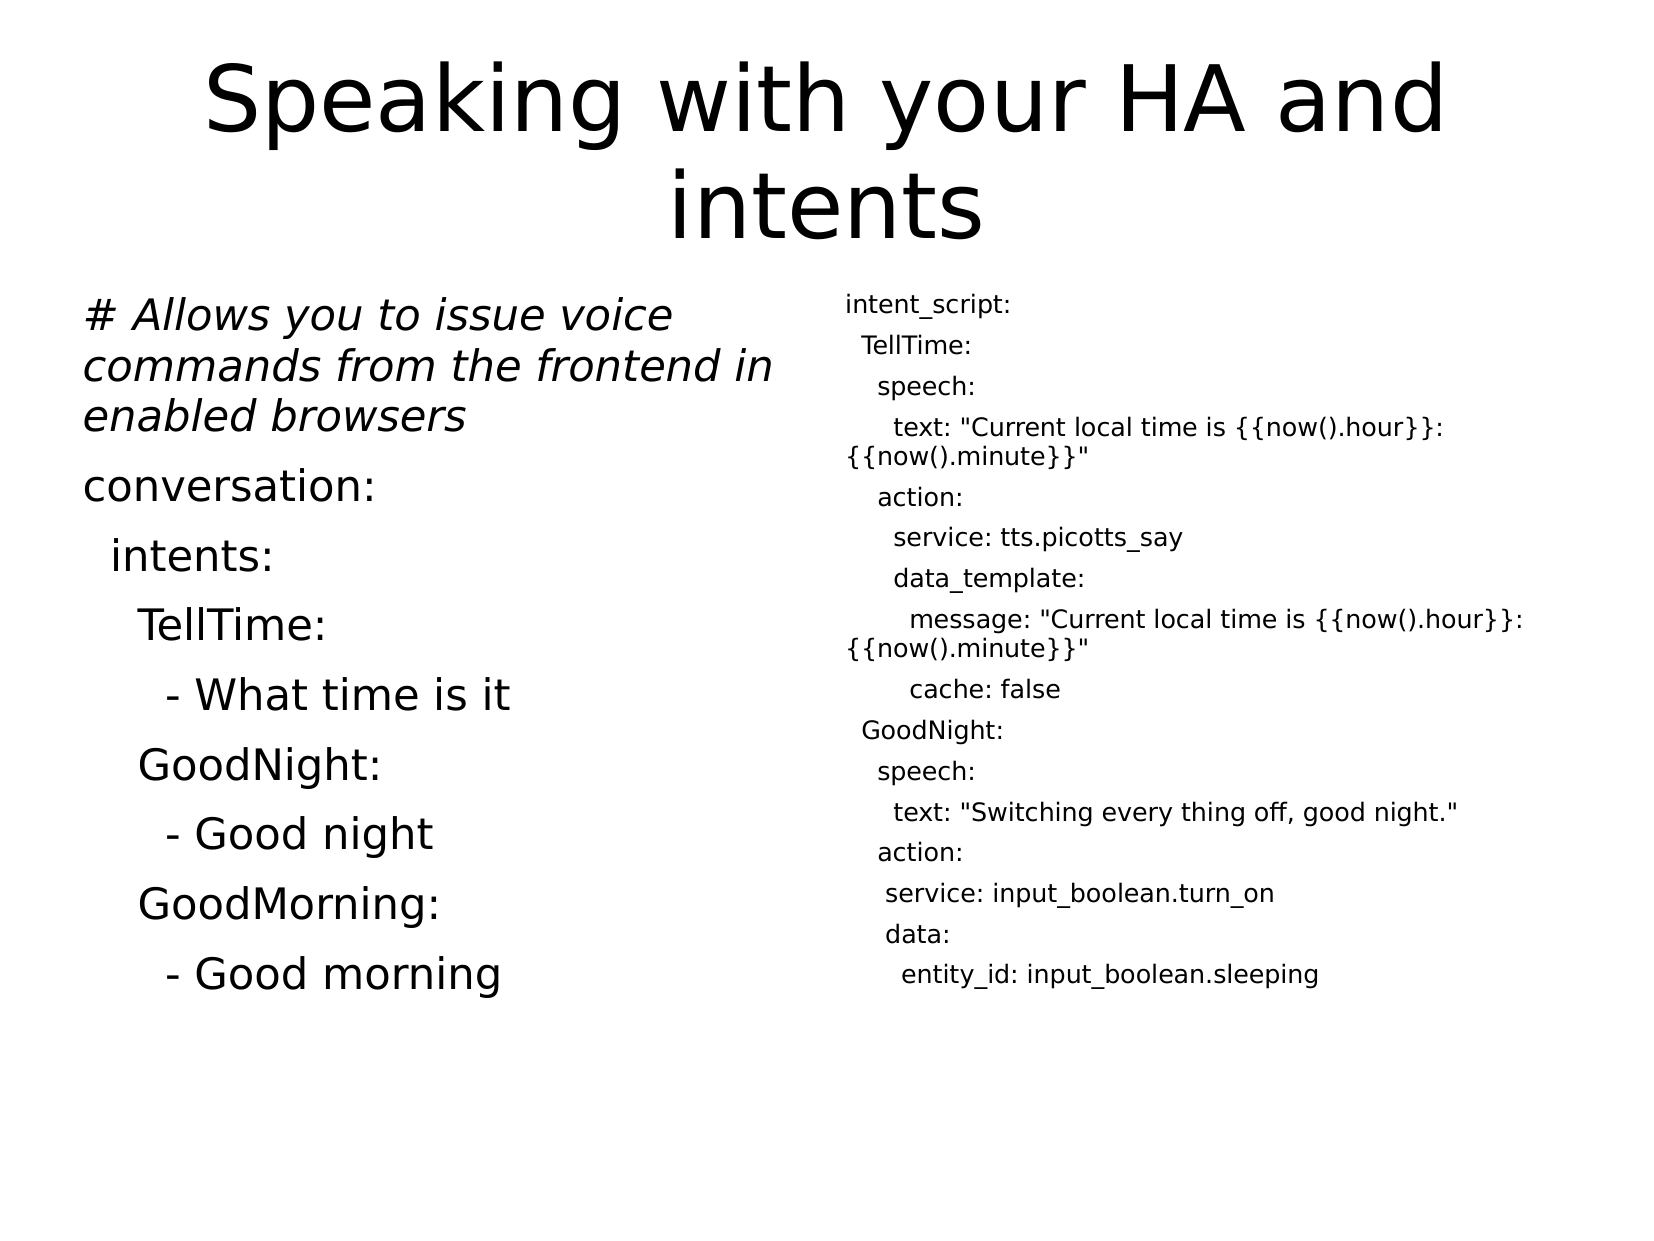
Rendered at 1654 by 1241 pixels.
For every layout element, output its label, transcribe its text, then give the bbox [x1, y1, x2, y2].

list intent_script: TellTime: speech: text: "Current local time is {{now().hour}}:{{now().minute}}" action: service: tts.picotts_say data_template: message: "Current local time is {{now().hour}}:{{now().minute}}" cache: false GoodNight: speech: text: "Switching every thing off, good night." action: service: input_boolean.turn_on data: entity_id: input_boolean.sleeping [845, 290, 1572, 1010]
list # Allows you to issue voice commands from the frontend in enabled browsers conversation: intents: TellTime: - What time is it GoodNight: - Good night GoodMorning: - Good morning [82, 290, 809, 1010]
title Speaking with your HA and intents [82, 45, 1571, 261]
